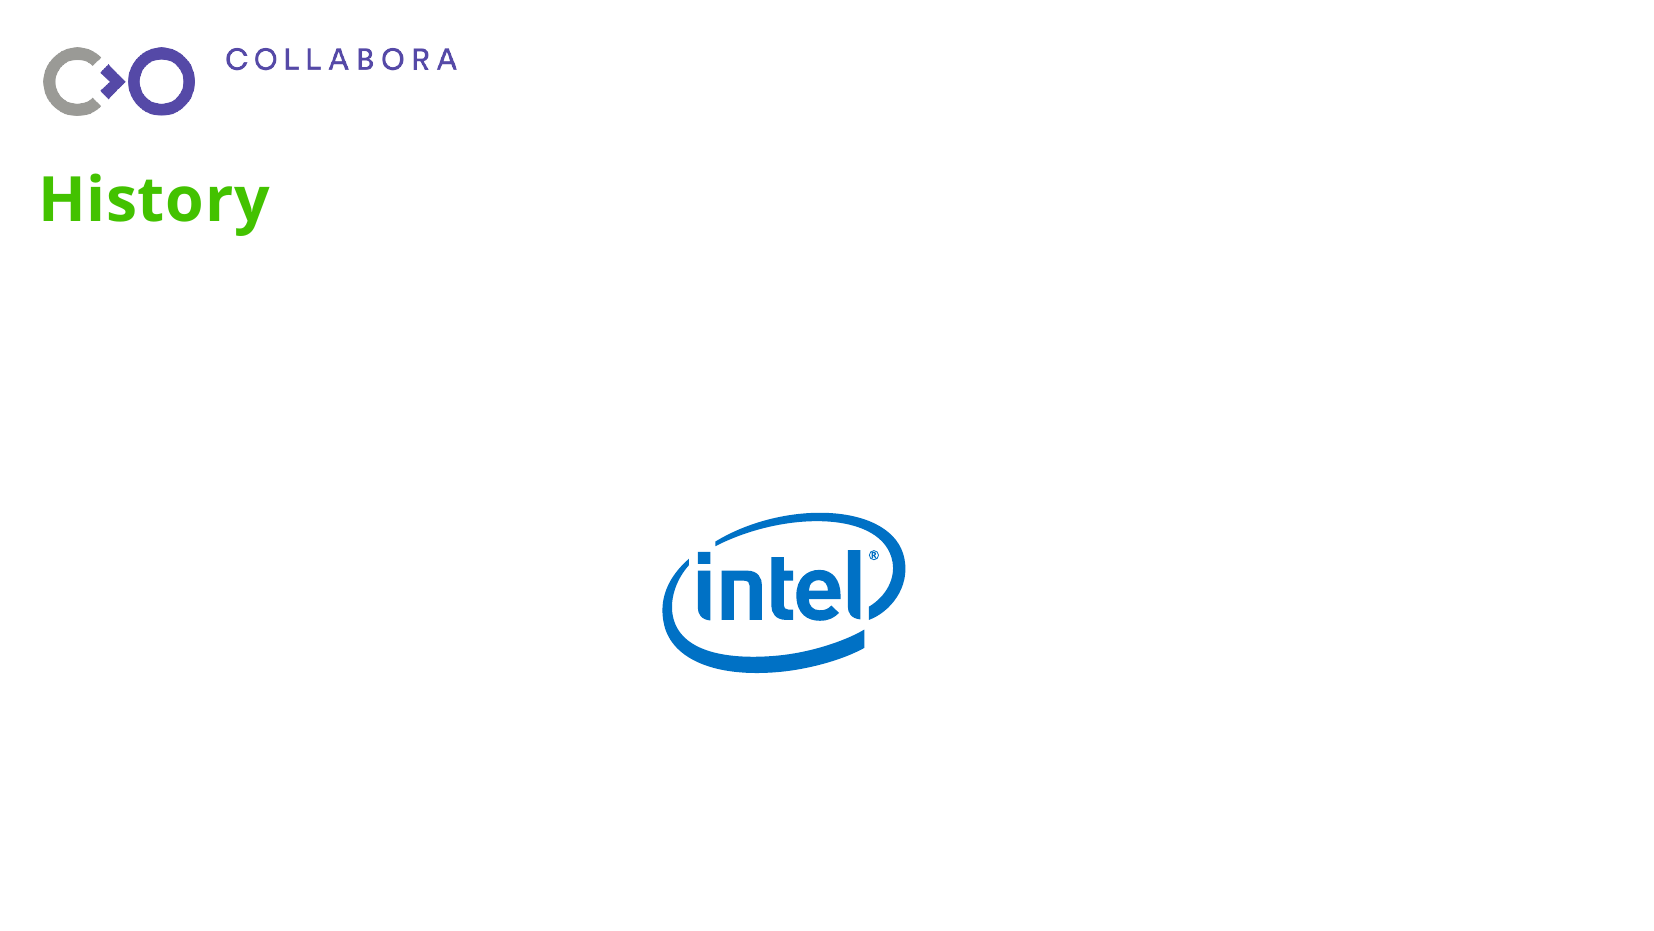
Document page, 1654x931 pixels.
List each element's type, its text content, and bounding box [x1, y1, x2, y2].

picture [661, 511, 907, 675]
picture [43, 47, 457, 116]
title History [38, 159, 1614, 216]
